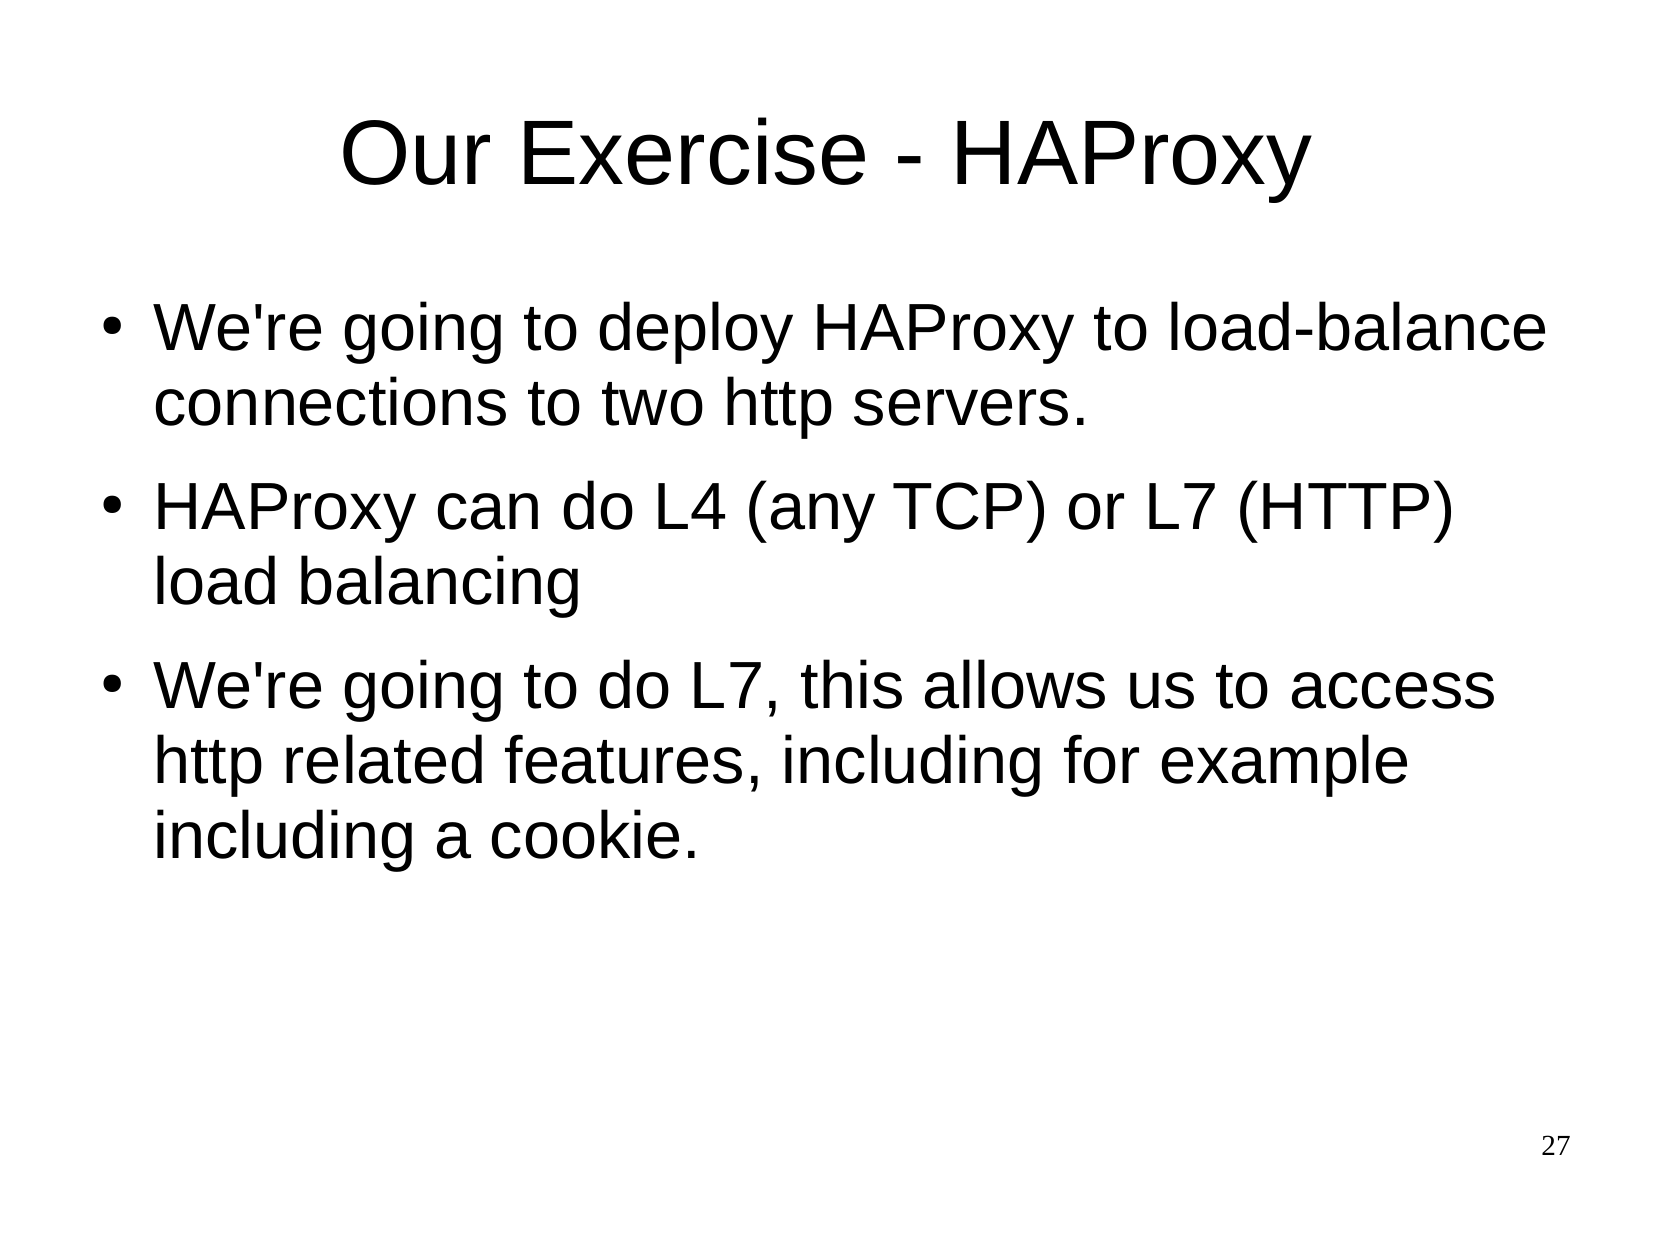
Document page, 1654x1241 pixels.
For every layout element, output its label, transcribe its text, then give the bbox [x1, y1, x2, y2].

title Our Exercise - HAProxy [82, 49, 1571, 257]
list We're going to deploy HAProxy to load-balance connections to two http servers. HAProxy can do L4 (any TCP) or L7 (HTTP) load balancing We're going to do L7, this allows us to access http related features, including for example including a cookie. [82, 290, 1571, 1109]
